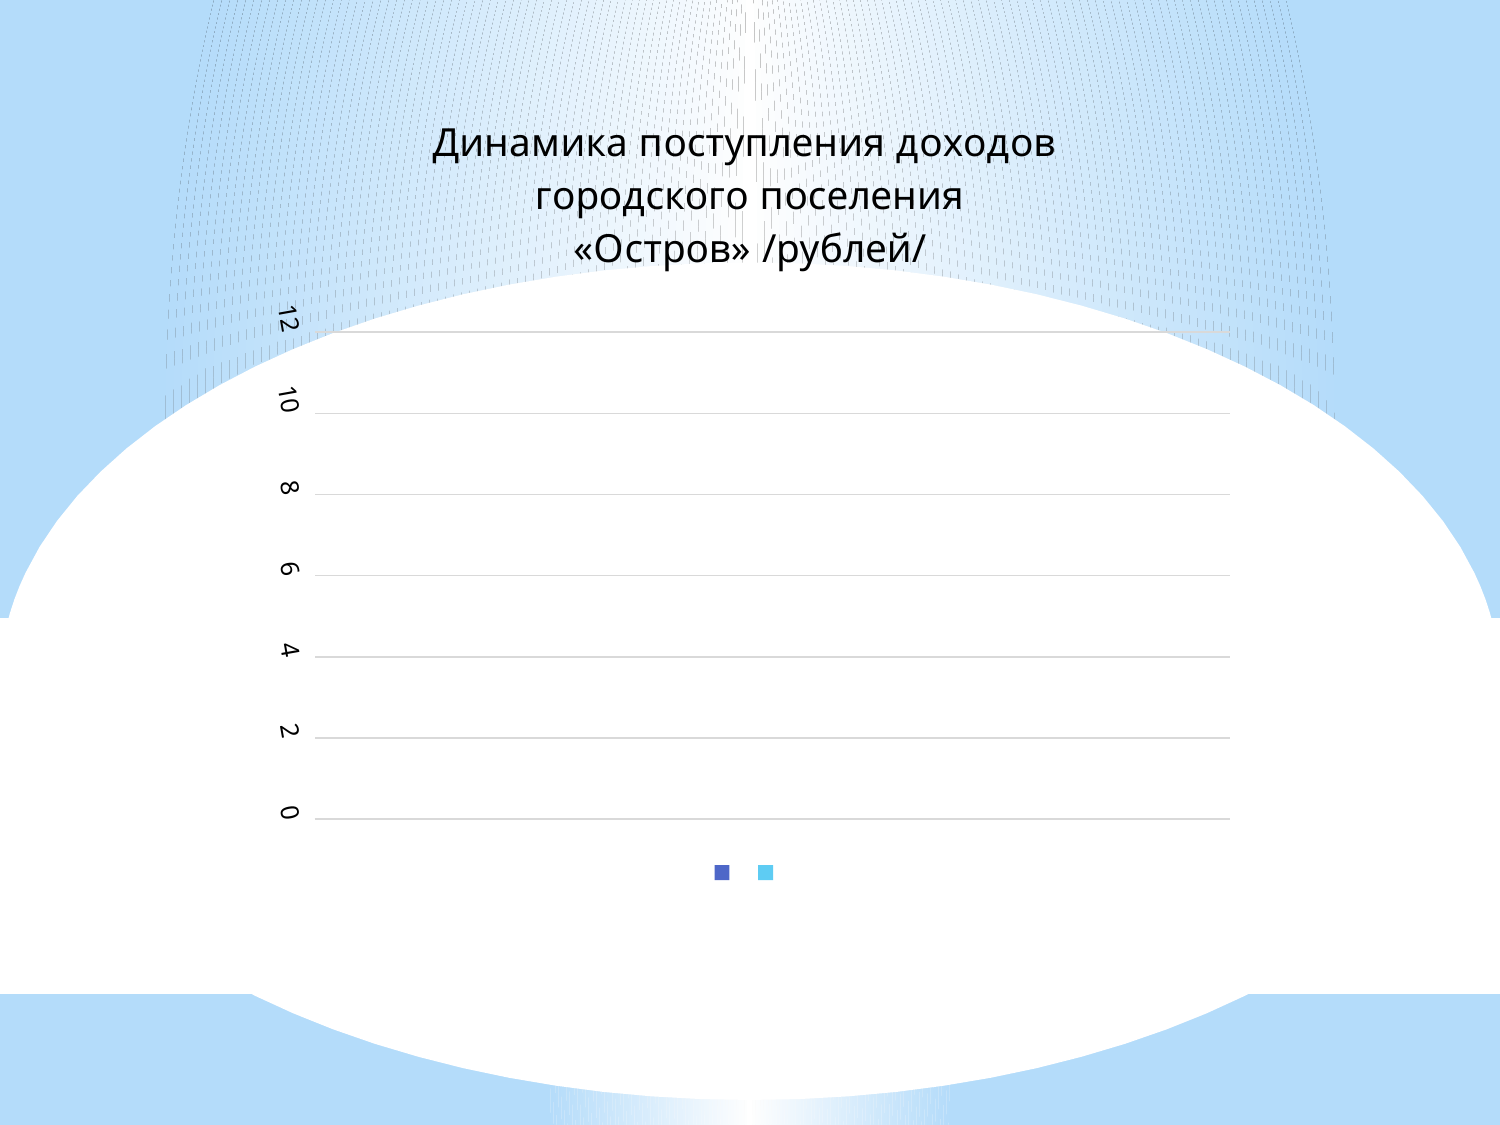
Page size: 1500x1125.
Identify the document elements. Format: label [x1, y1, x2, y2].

chart [249, 78, 1250, 896]
